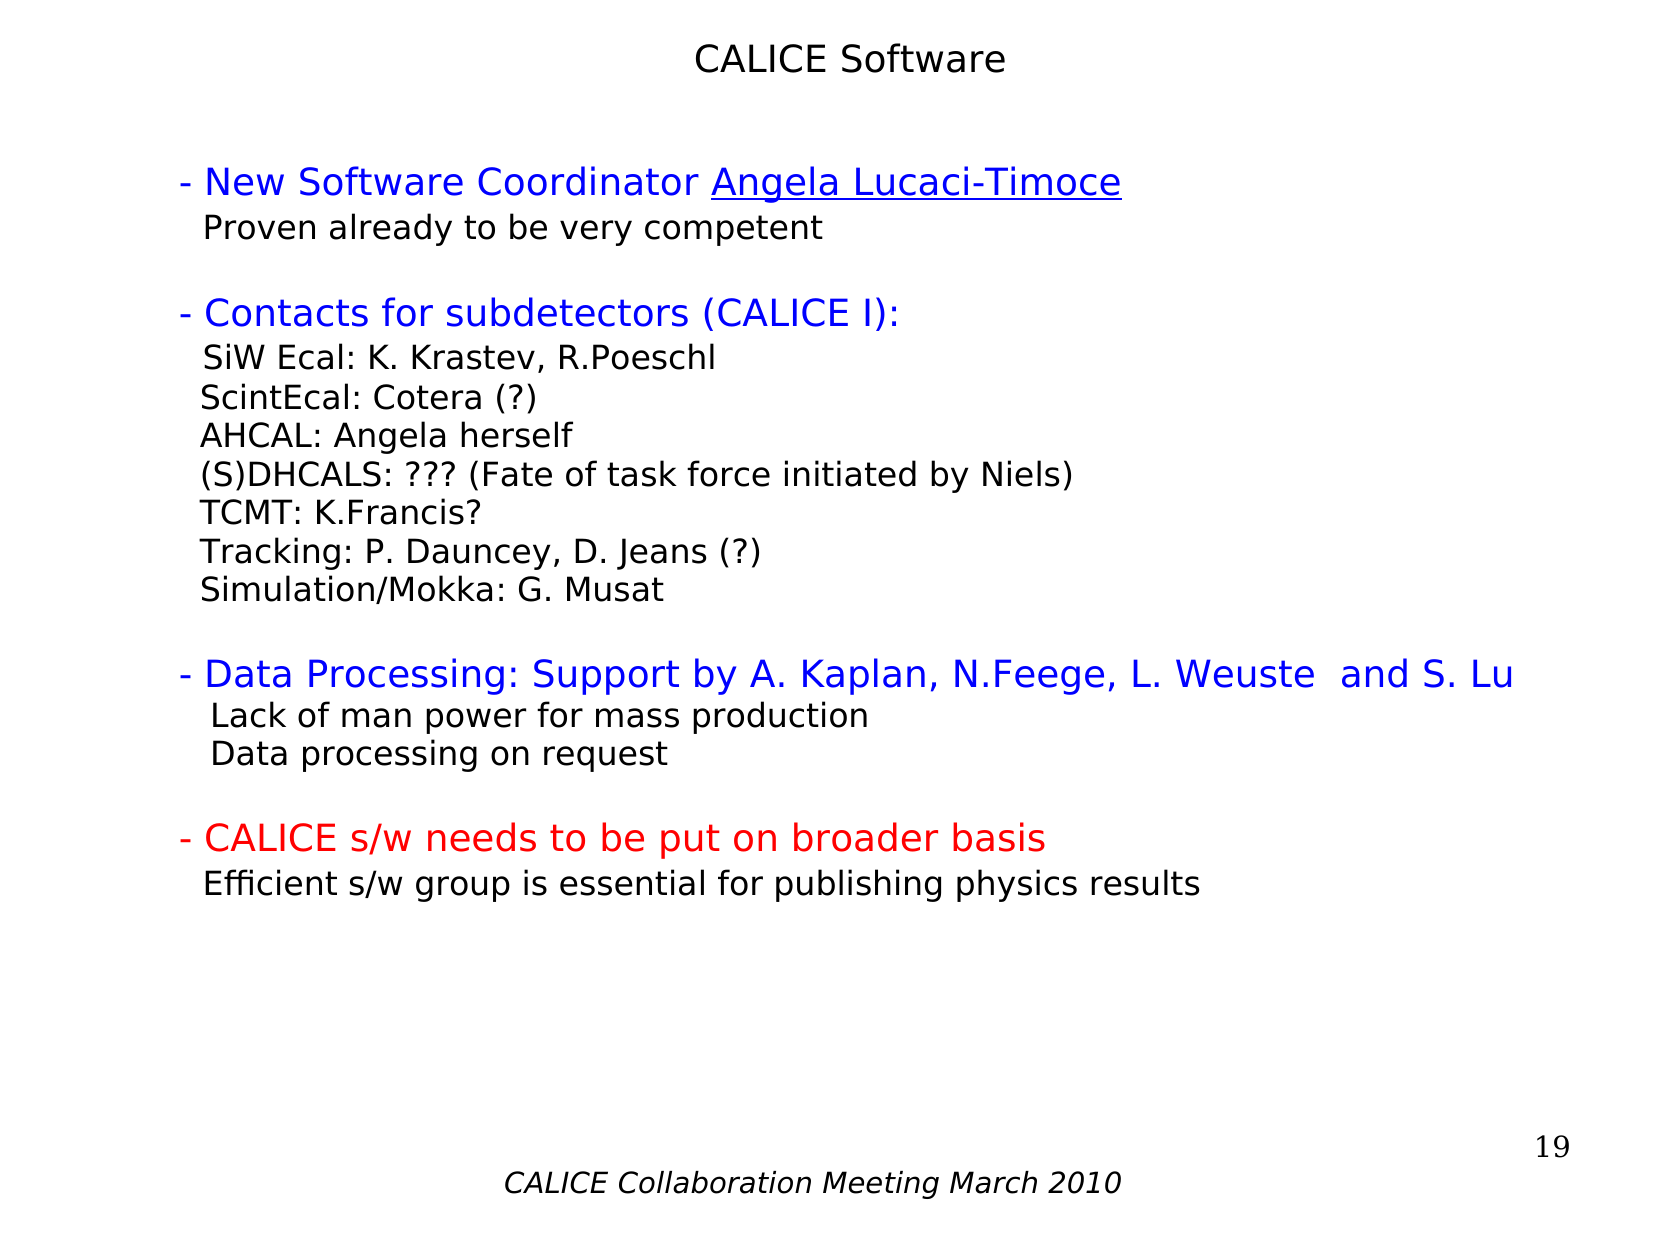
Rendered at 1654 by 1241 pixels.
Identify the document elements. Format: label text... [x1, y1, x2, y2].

text_box - New Software Coordinator Angela Lucaci-Timoce Proven already to be very competent - Contacts for subdetectors (CALICE I): SiW Ecal: K. Krastev, R.Poeschl ScintEcal: Cotera (?) AHCAL: Angela herself (S)DHCALS: ??? (Fate of task force initiated by Niels) TCMT: K.Francis? Tracking: P. Dauncey, D. Jeans (?) Simulation/Mokka: G. Musat - Data Processing: Support by A. Kaplan, N.Feege, L. Weuste and S. Lu Lack of man power for mass production Data processing on request - CALICE s/w needs to be put on broader basis Efficient s/w group is essential for publishing physics results [163, 153, 1514, 1081]
text_box CALICE Software [679, 30, 1014, 89]
